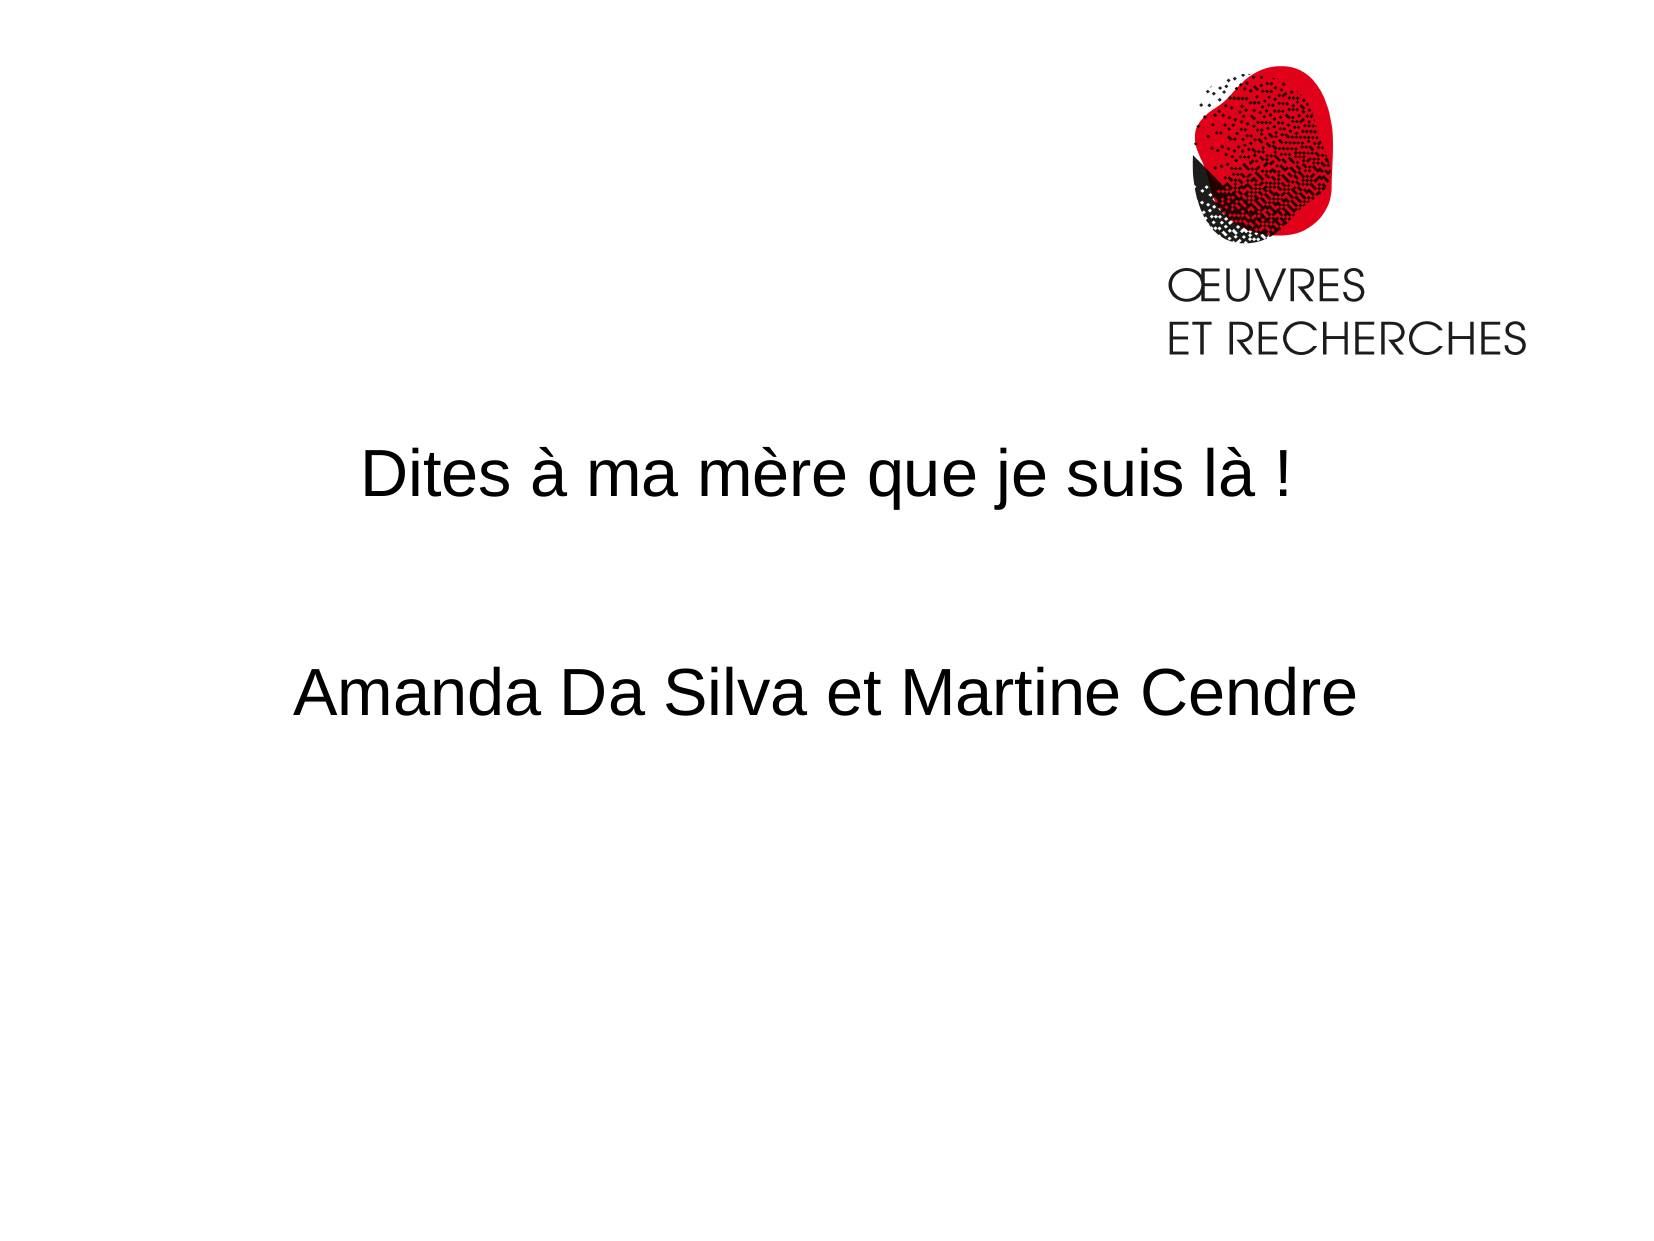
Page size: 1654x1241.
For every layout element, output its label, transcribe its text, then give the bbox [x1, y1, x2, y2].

picture [1145, 49, 1551, 378]
subtitle Dites à ma mère que je suis là ! Amanda Da Silva et Martine Cendre [82, 49, 1571, 1109]
